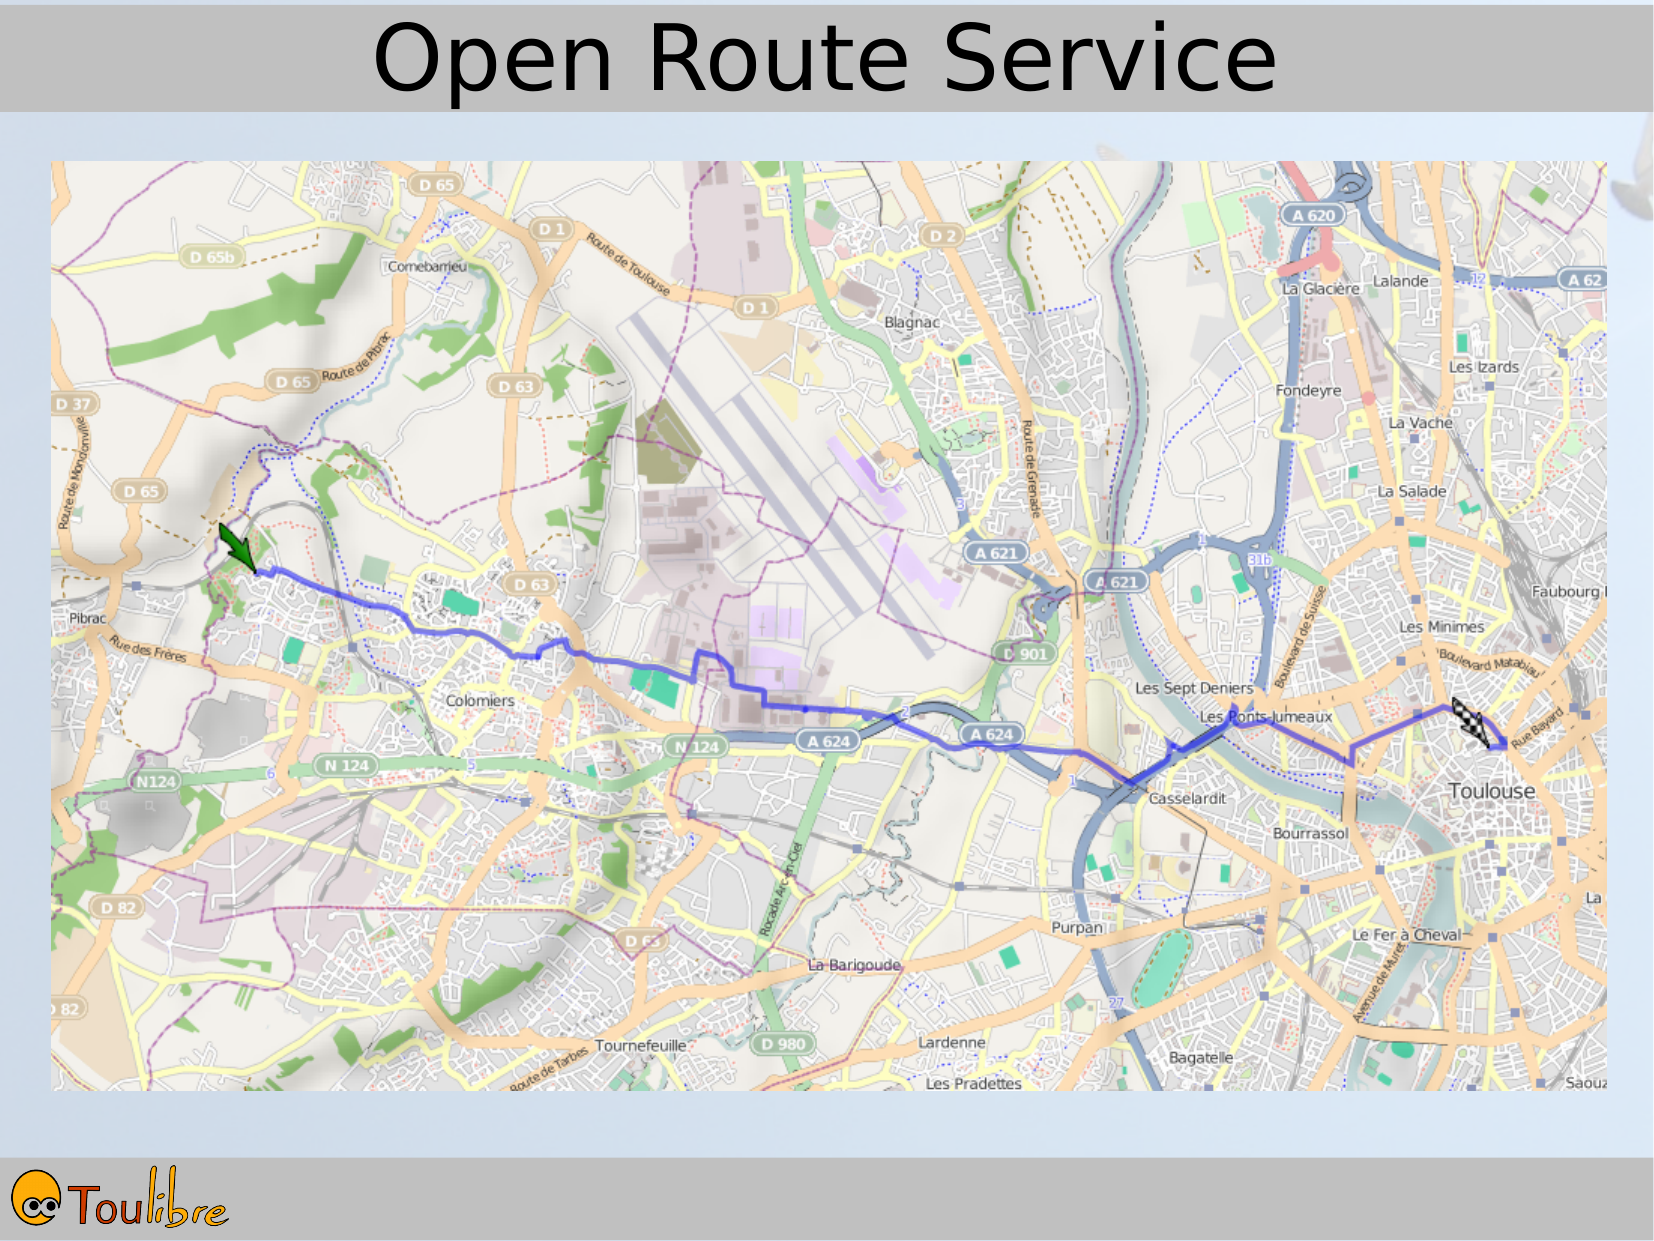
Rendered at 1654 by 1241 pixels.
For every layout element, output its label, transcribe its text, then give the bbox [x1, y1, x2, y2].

picture [51, 161, 1607, 1091]
title Open Route Service [0, 4, 1654, 112]
picture [11, 1165, 229, 1228]
